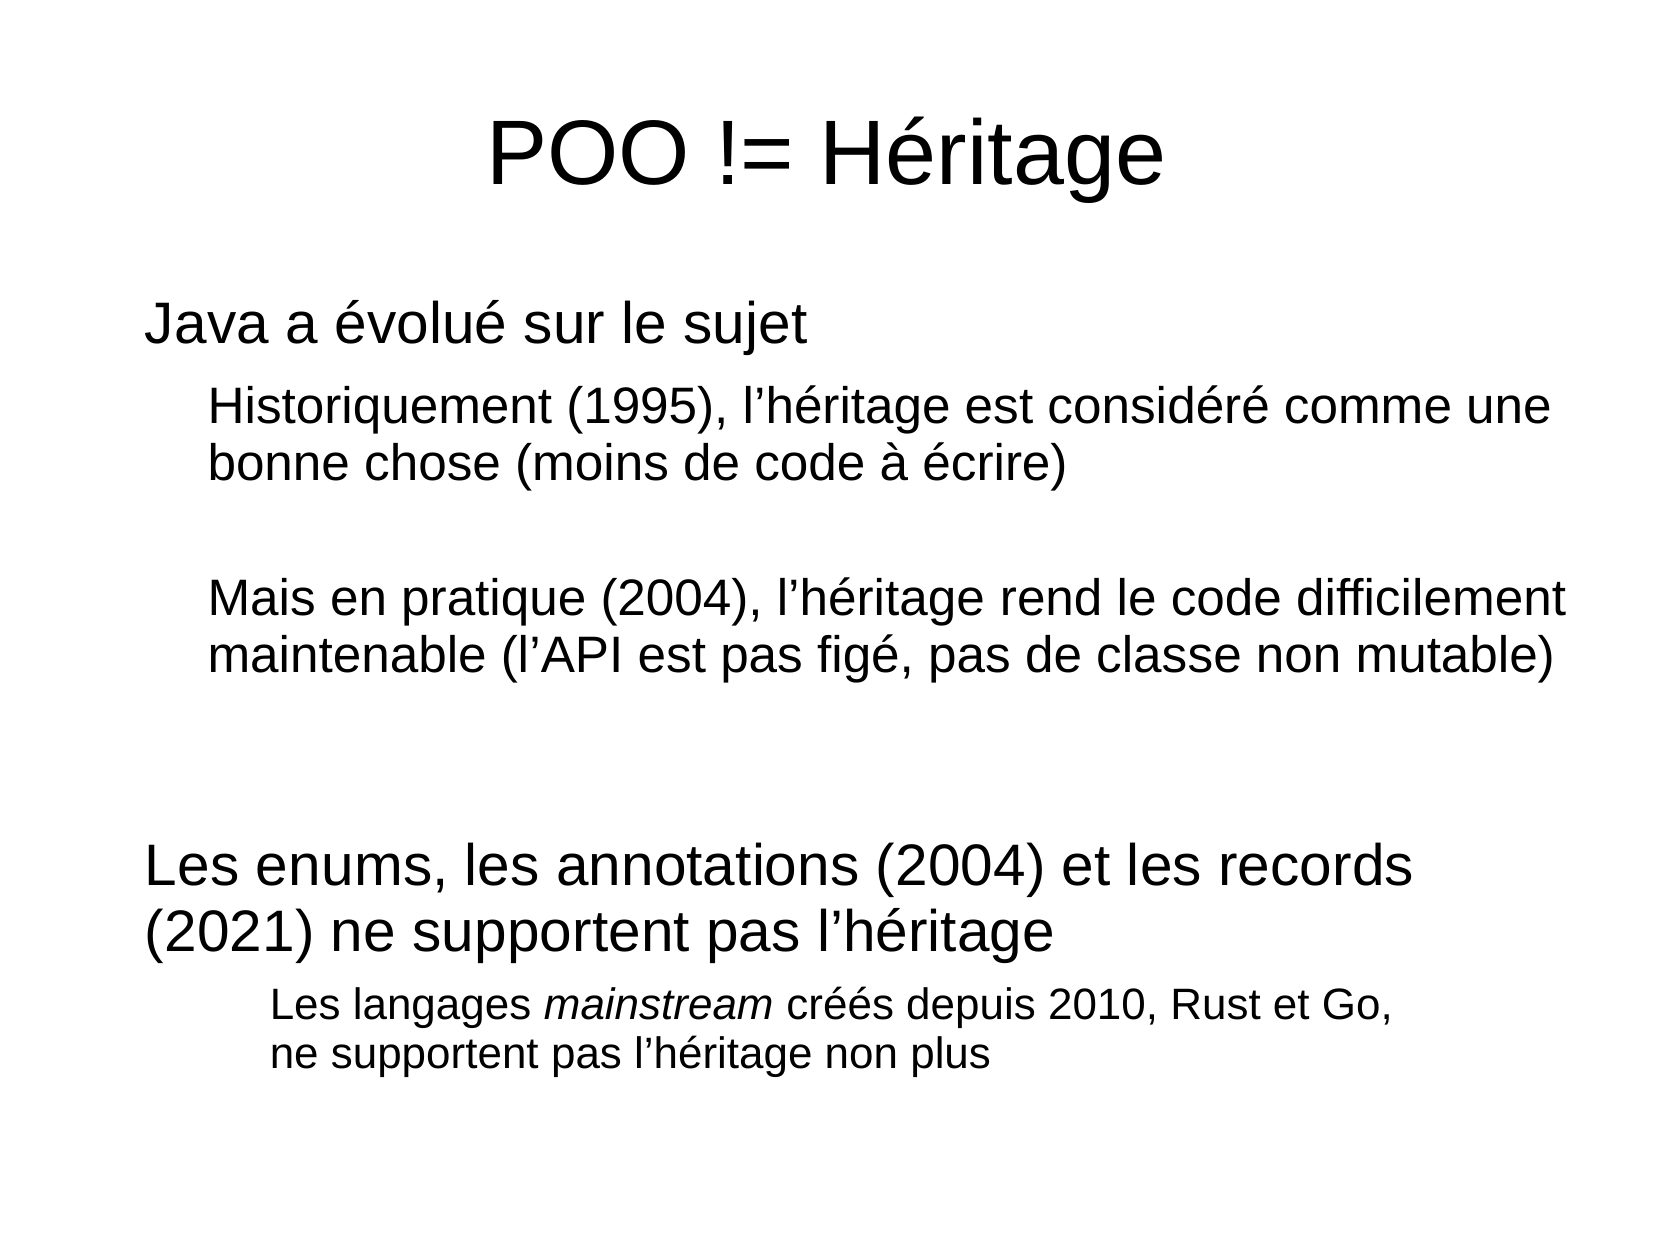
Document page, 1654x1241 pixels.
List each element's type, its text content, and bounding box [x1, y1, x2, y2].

list Java a évolué sur le sujet Historiquement (1995), l’héritage est considéré comme une bonne chose (moins de code à écrire) Mais en pratique (2004), l’héritage rend le code difficilement maintenable (l’API est pas figé, pas de classe non mutable) Les enums, les annotations (2004) et les records (2021) ne supportent pas l’héritage Les langages mainstream créés depuis 2010, Rust et Go, ne supportent pas l’héritage non plus [82, 290, 1571, 1096]
title POO != Héritage [82, 49, 1571, 257]
